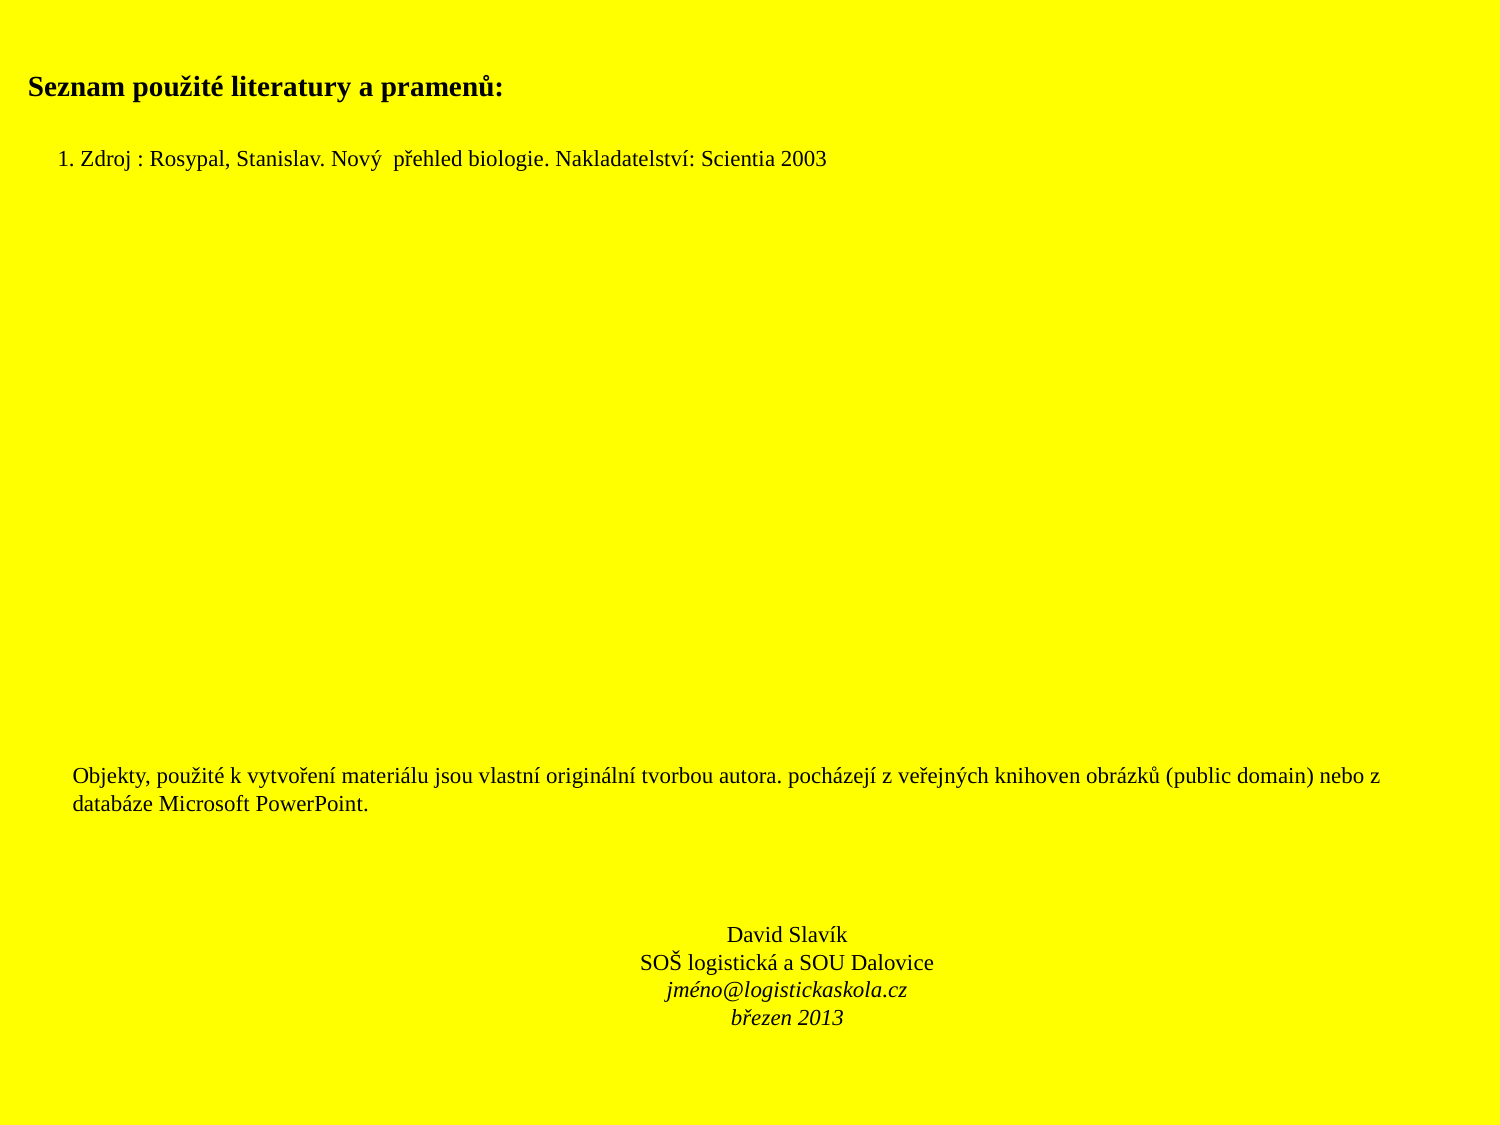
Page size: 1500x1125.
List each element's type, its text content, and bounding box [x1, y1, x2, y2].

text_box Objekty, použité k vytvoření materiálu jsou vlastní originální tvorbou autora. pocházejí z veřejných knihoven obrázků (public domain) nebo z databáze Microsoft PowerPoint. [58, 753, 1442, 823]
text_box 1. Zdroj : Rosypal, Stanislav. Nový přehled biologie. Nakladatelství: Scientia 2003 [43, 137, 1306, 207]
title Seznam použité literatury a pramenů: [0, 0, 941, 180]
text_box David Slavík SOŠ logistická a SOU Dalovice jméno@logistickaskola.cz březen 2013 [494, 913, 1080, 1039]
